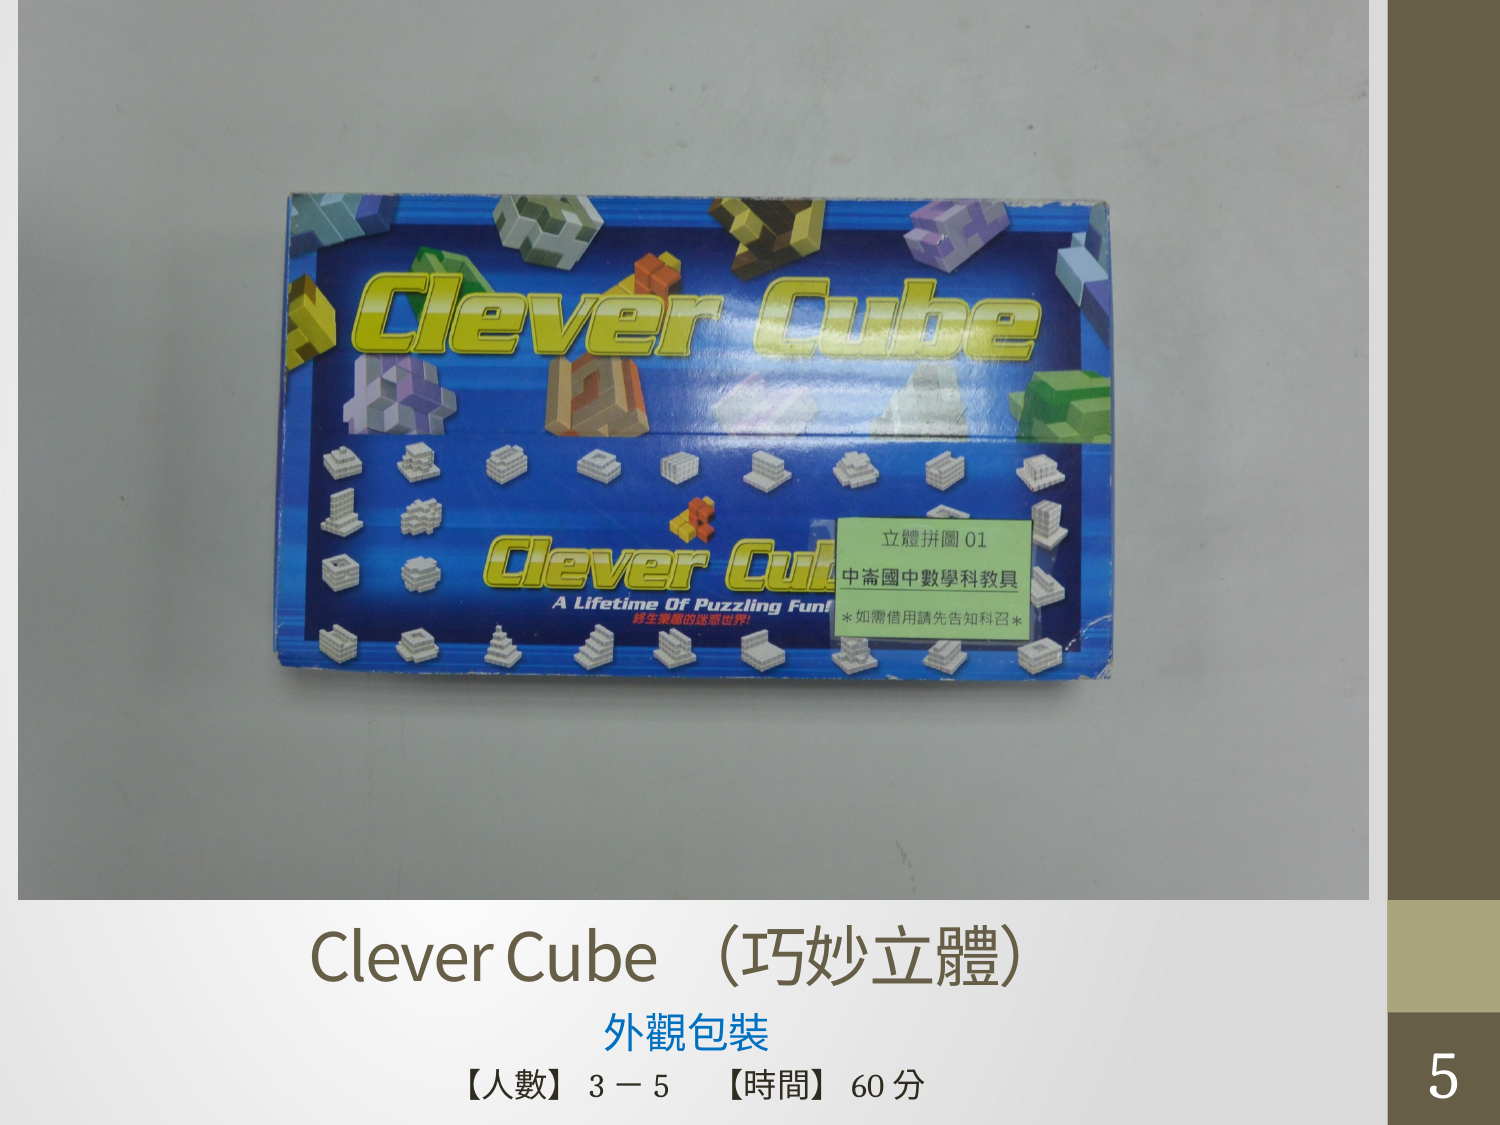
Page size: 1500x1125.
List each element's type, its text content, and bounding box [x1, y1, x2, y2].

title Clever Cube（巧妙立體） [49, 905, 1325, 999]
text_box 5 [1387, 1023, 1500, 1119]
picture [18, 0, 1369, 900]
list 外觀包裝 【人數】3－5 【時間】60分 [49, 999, 1325, 1125]
